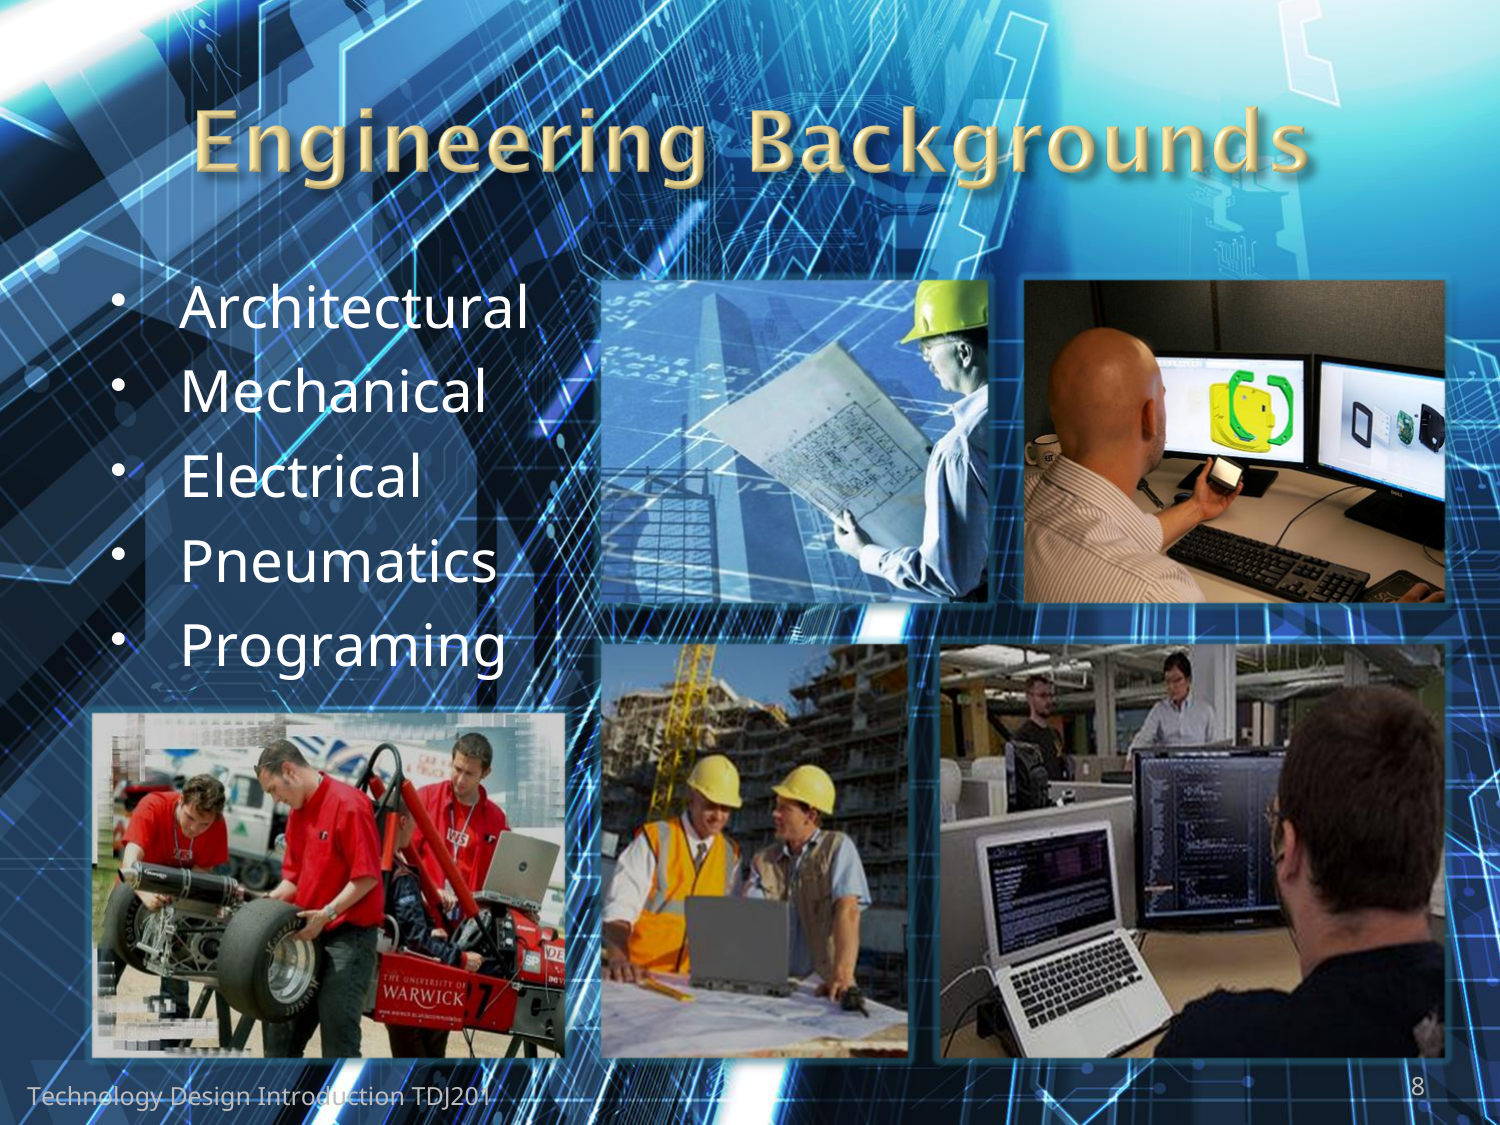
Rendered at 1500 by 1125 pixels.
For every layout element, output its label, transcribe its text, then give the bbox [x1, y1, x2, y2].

text_box Technology Design Introduction TDJ201 [0, 1058, 522, 1119]
list Architectural Mechanical Electrical Pneumatics Programing [75, 262, 1426, 696]
picture [0, 0, 1500, 1125]
text_box <number> [1299, 1052, 1426, 1113]
text_box [75, 45, 1426, 262]
